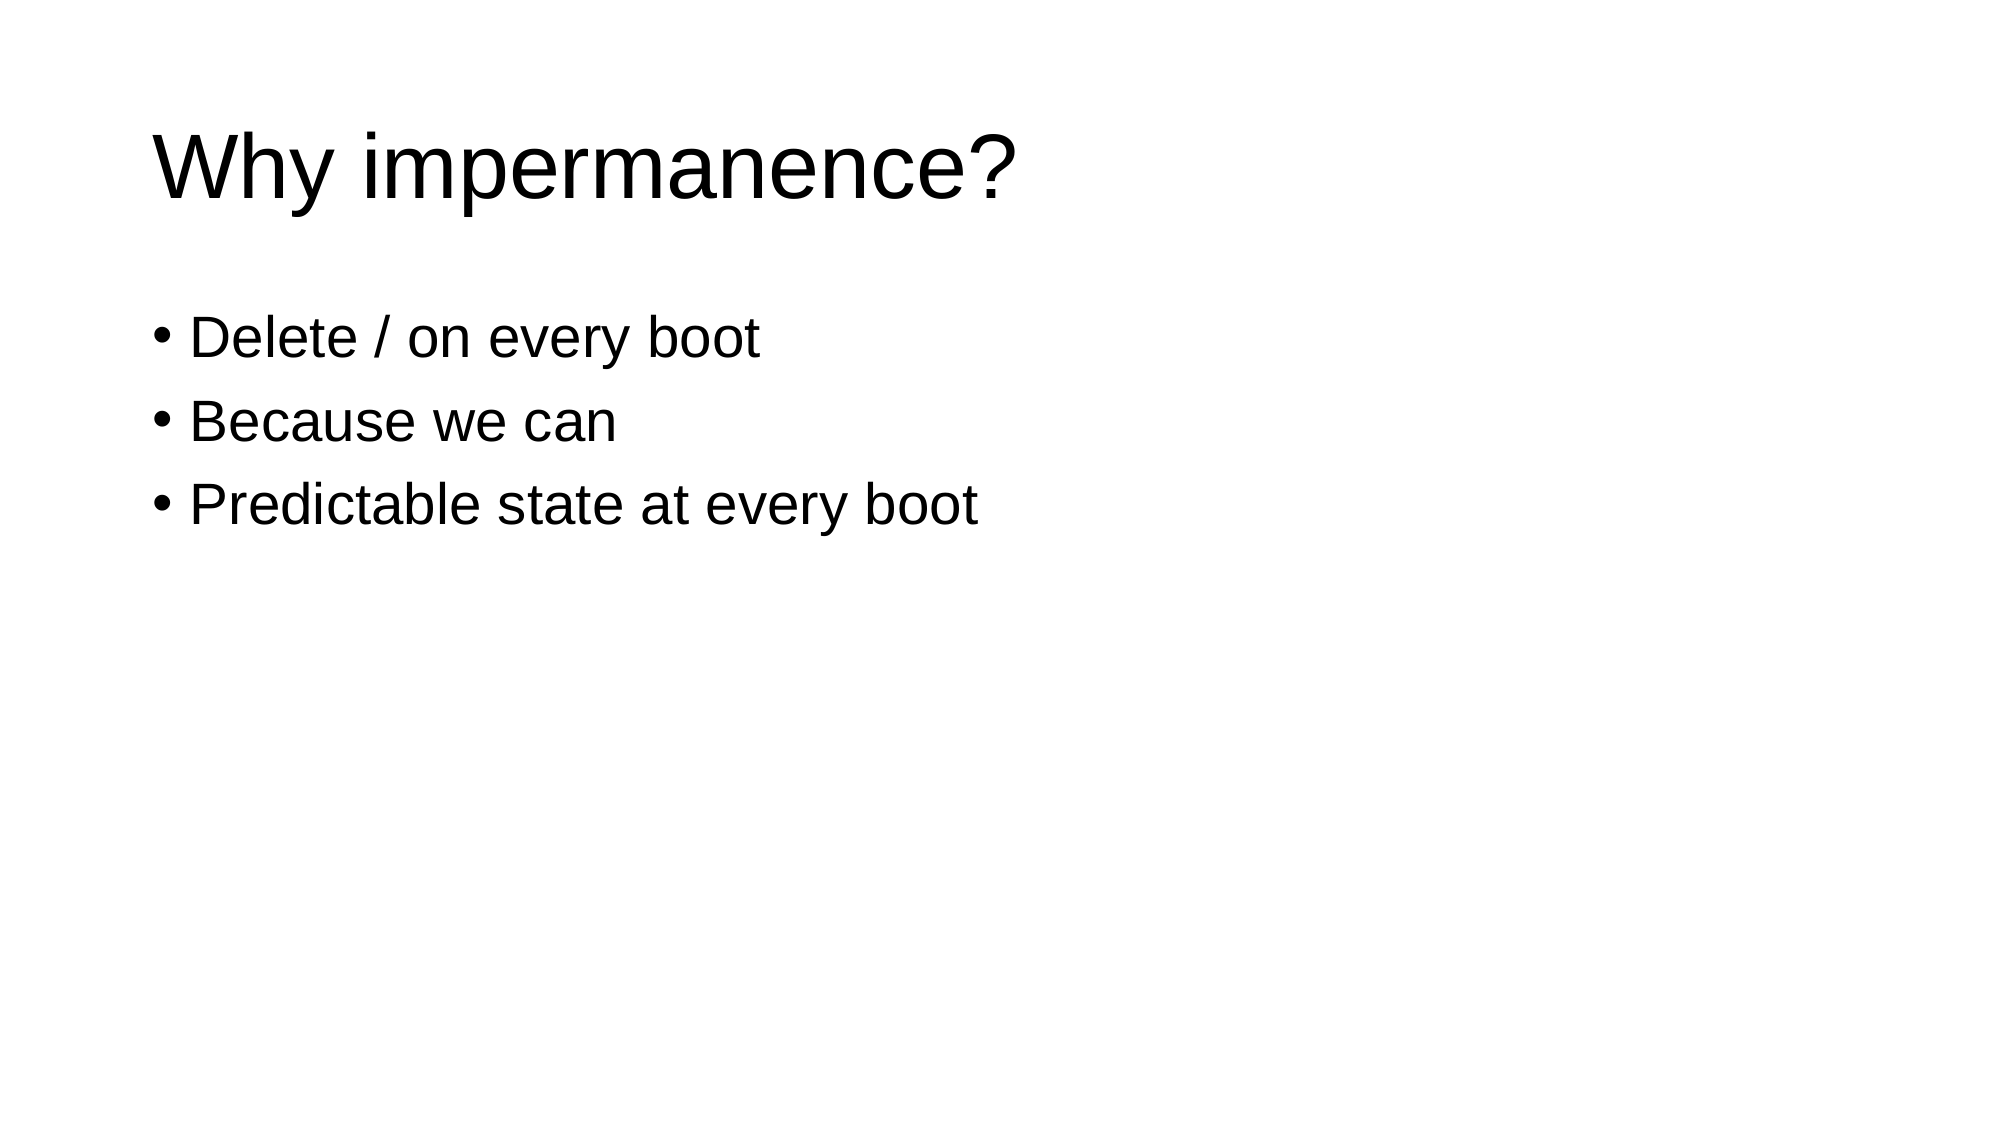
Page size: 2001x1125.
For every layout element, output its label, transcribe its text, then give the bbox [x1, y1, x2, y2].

title Why impermanence? [137, 59, 1863, 278]
list Delete / on every boot Because we can Predictable state at every boot [137, 299, 1863, 1014]
